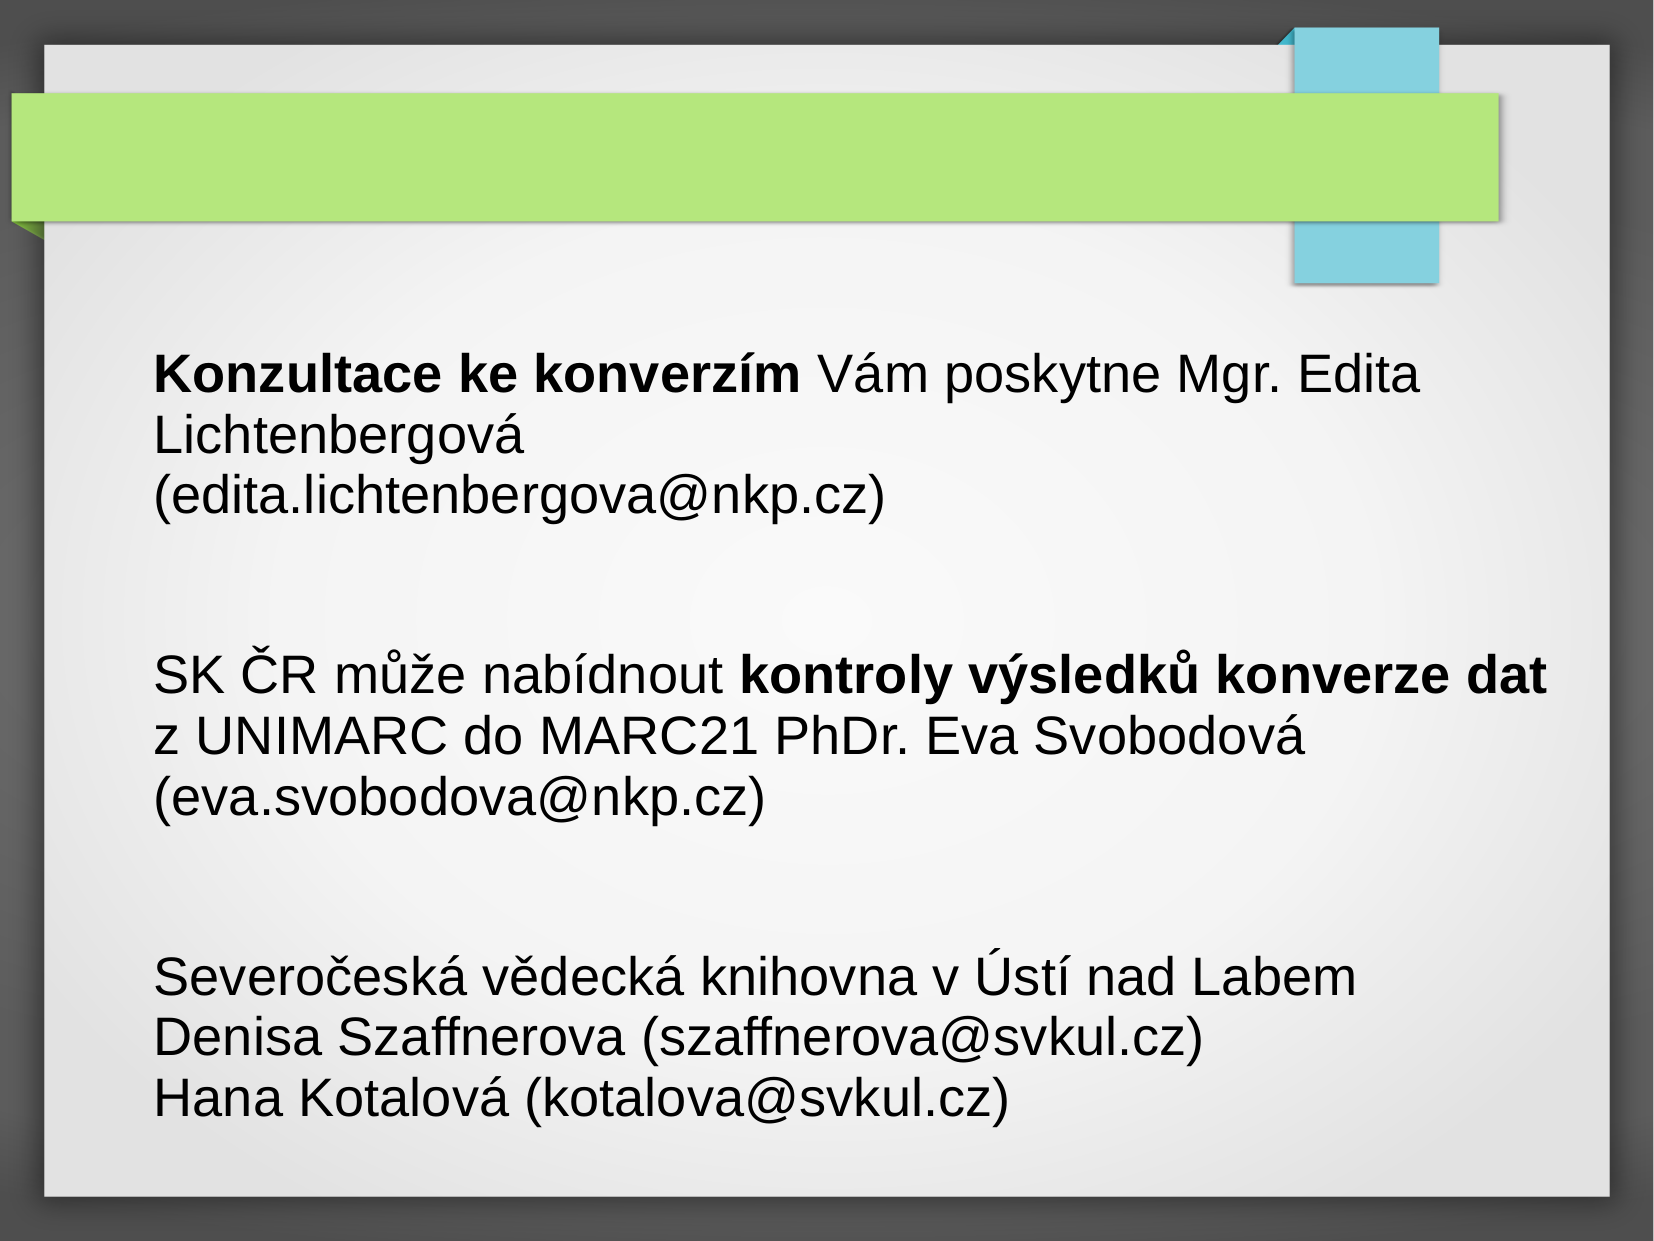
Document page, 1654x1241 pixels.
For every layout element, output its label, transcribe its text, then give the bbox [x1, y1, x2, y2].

list Konzultace ke konverzím Vám poskytne Mgr. Edita Lichtenbergová (edita.lichtenbergova@nkp.cz) SK ČR může nabídnout kontroly výsledků konverze dat z UNIMARC do MARC21 PhDr. Eva Svobodová (eva.svobodova@nkp.cz) Severočeská vědecká knihovna v Ústí nad Labem Denisa Szaffnerova (szaffnerova@svkul.cz) Hana Kotalová (kotalova@svkul.cz) [82, 343, 1571, 1182]
picture [0, 0, 1654, 1241]
